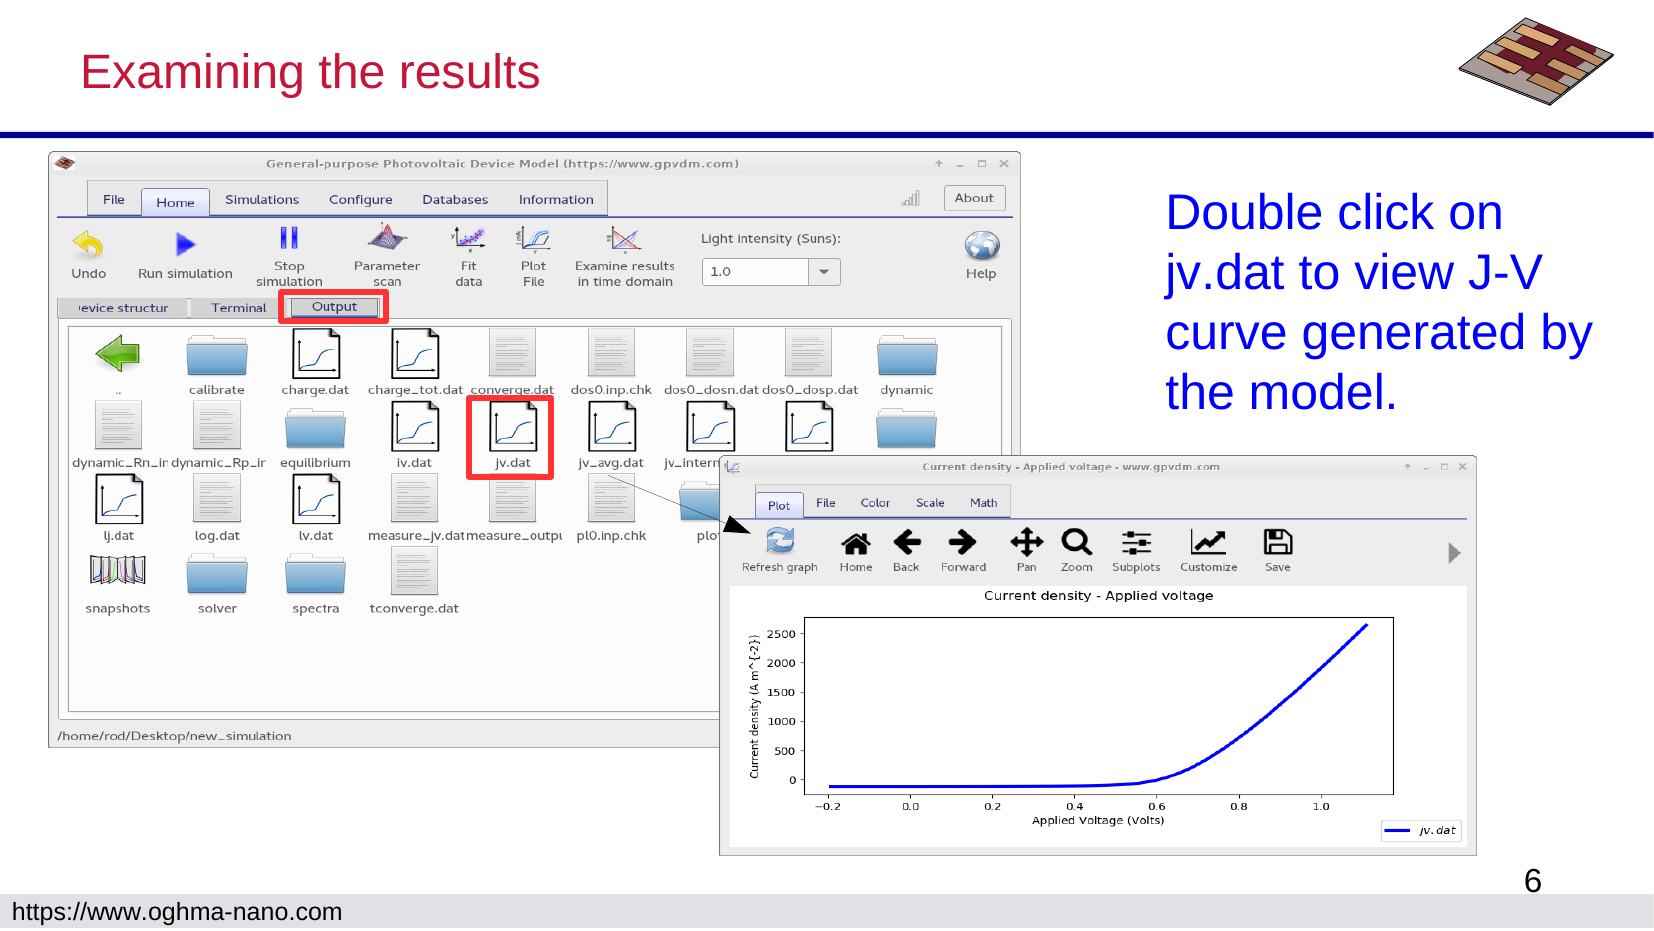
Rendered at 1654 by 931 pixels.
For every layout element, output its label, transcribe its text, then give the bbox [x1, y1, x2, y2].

text_box Double click on jv.dat to view J-V curve generated by the model. [1150, 171, 1630, 482]
text_box <number> [1509, 852, 1654, 911]
title Examining the results [65, 28, 1430, 116]
picture [48, 151, 1477, 856]
